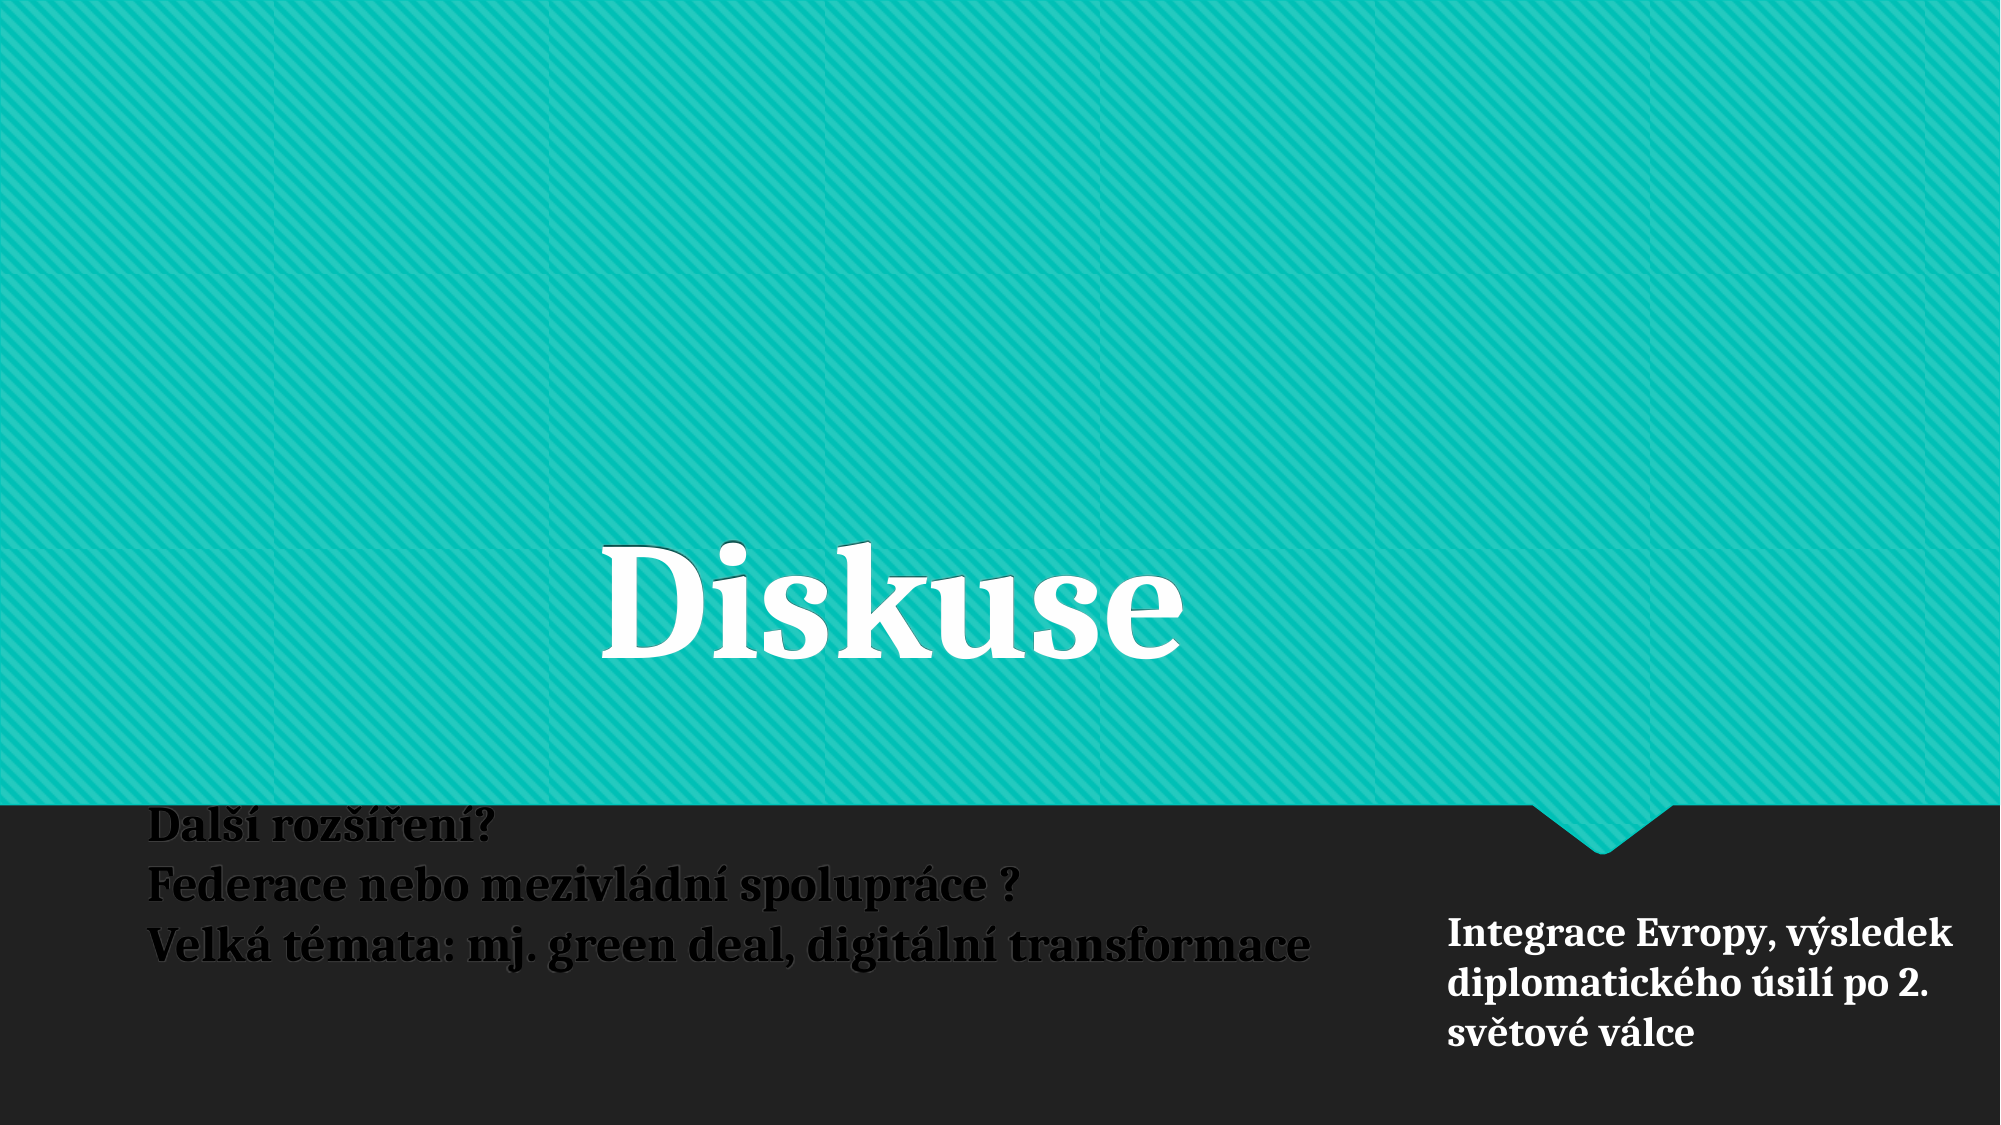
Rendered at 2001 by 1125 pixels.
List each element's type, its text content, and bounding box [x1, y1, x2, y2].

text_box Integrace Evropy, výsledek diplomatického úsilí po 2. světové válce [1432, 898, 1971, 1063]
title Diskuse Další rozšíření? Federace nebo mezivládní spolupráce ? Velká témata: mj. green deal, digitální transformace [164, 16, 1881, 809]
